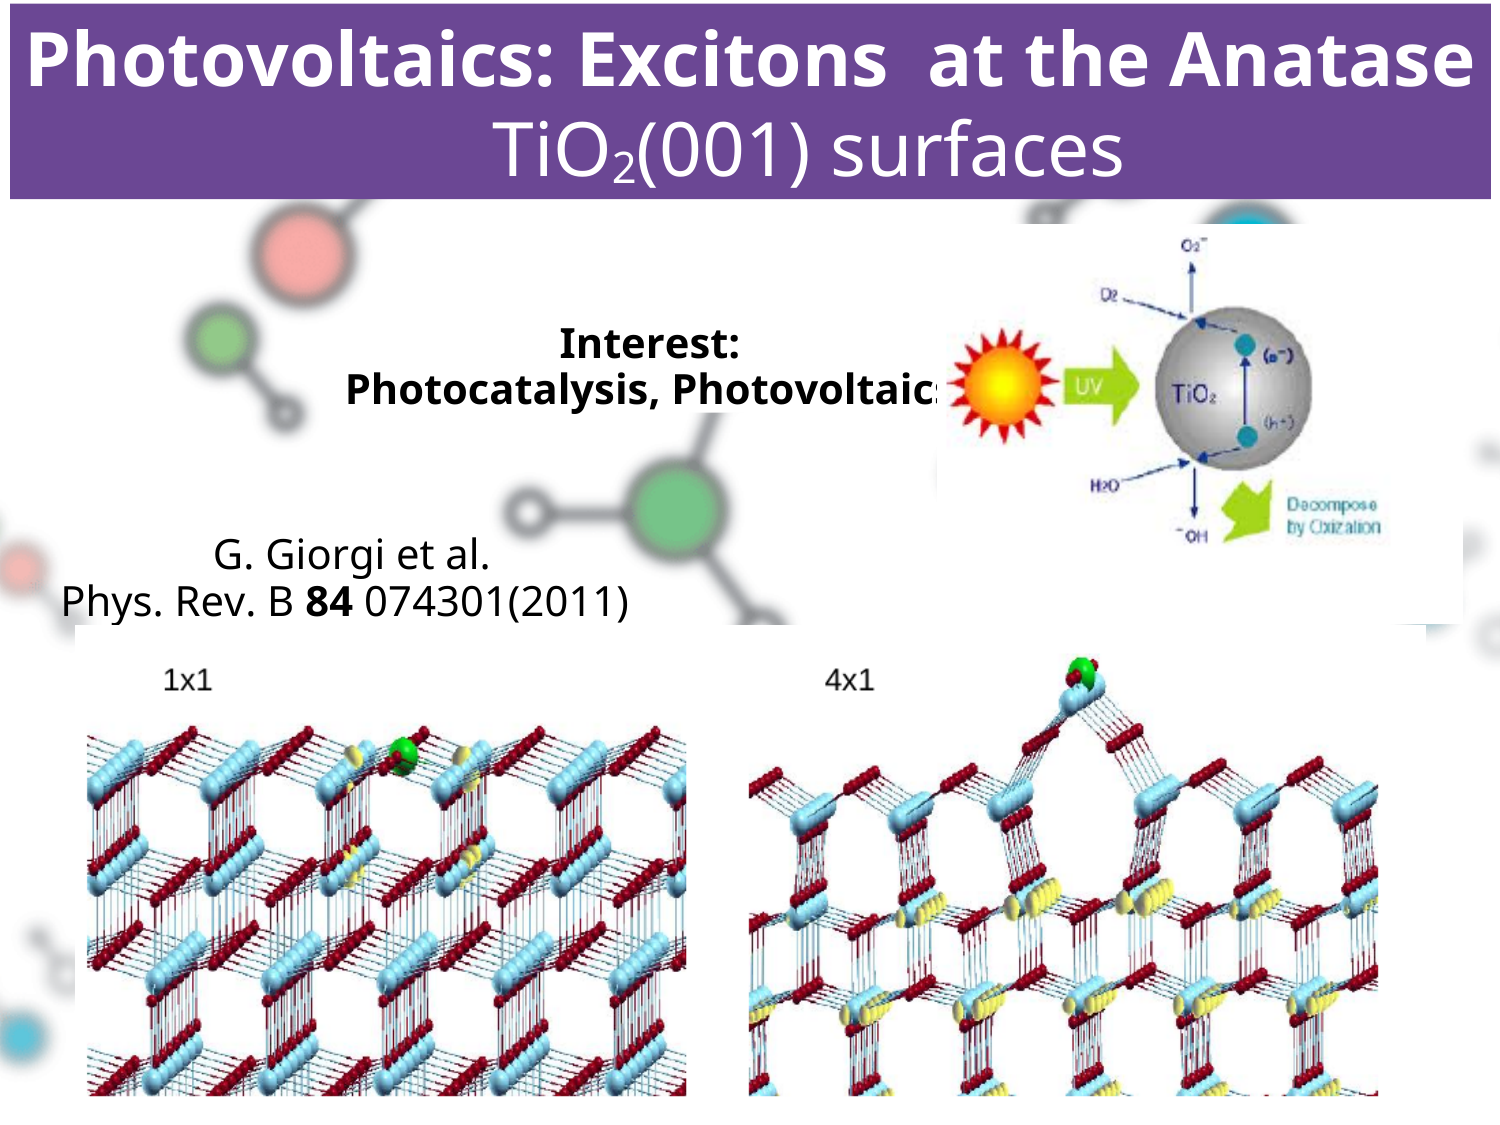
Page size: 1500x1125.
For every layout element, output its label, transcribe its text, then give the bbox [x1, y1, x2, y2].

text_box 02 [1373, 347, 1488, 763]
text_box Photovoltaics: Excitons at the Anatase TiO2(001) surfaces [10, 3, 1491, 200]
text_box Interest: Photocatalysis, Photovoltaics [385, 313, 901, 413]
picture [0, 0, 1500, 1125]
text_box G. Giorgi et al. Phys. Rev. B 84 074301(2011) [37, 525, 663, 601]
